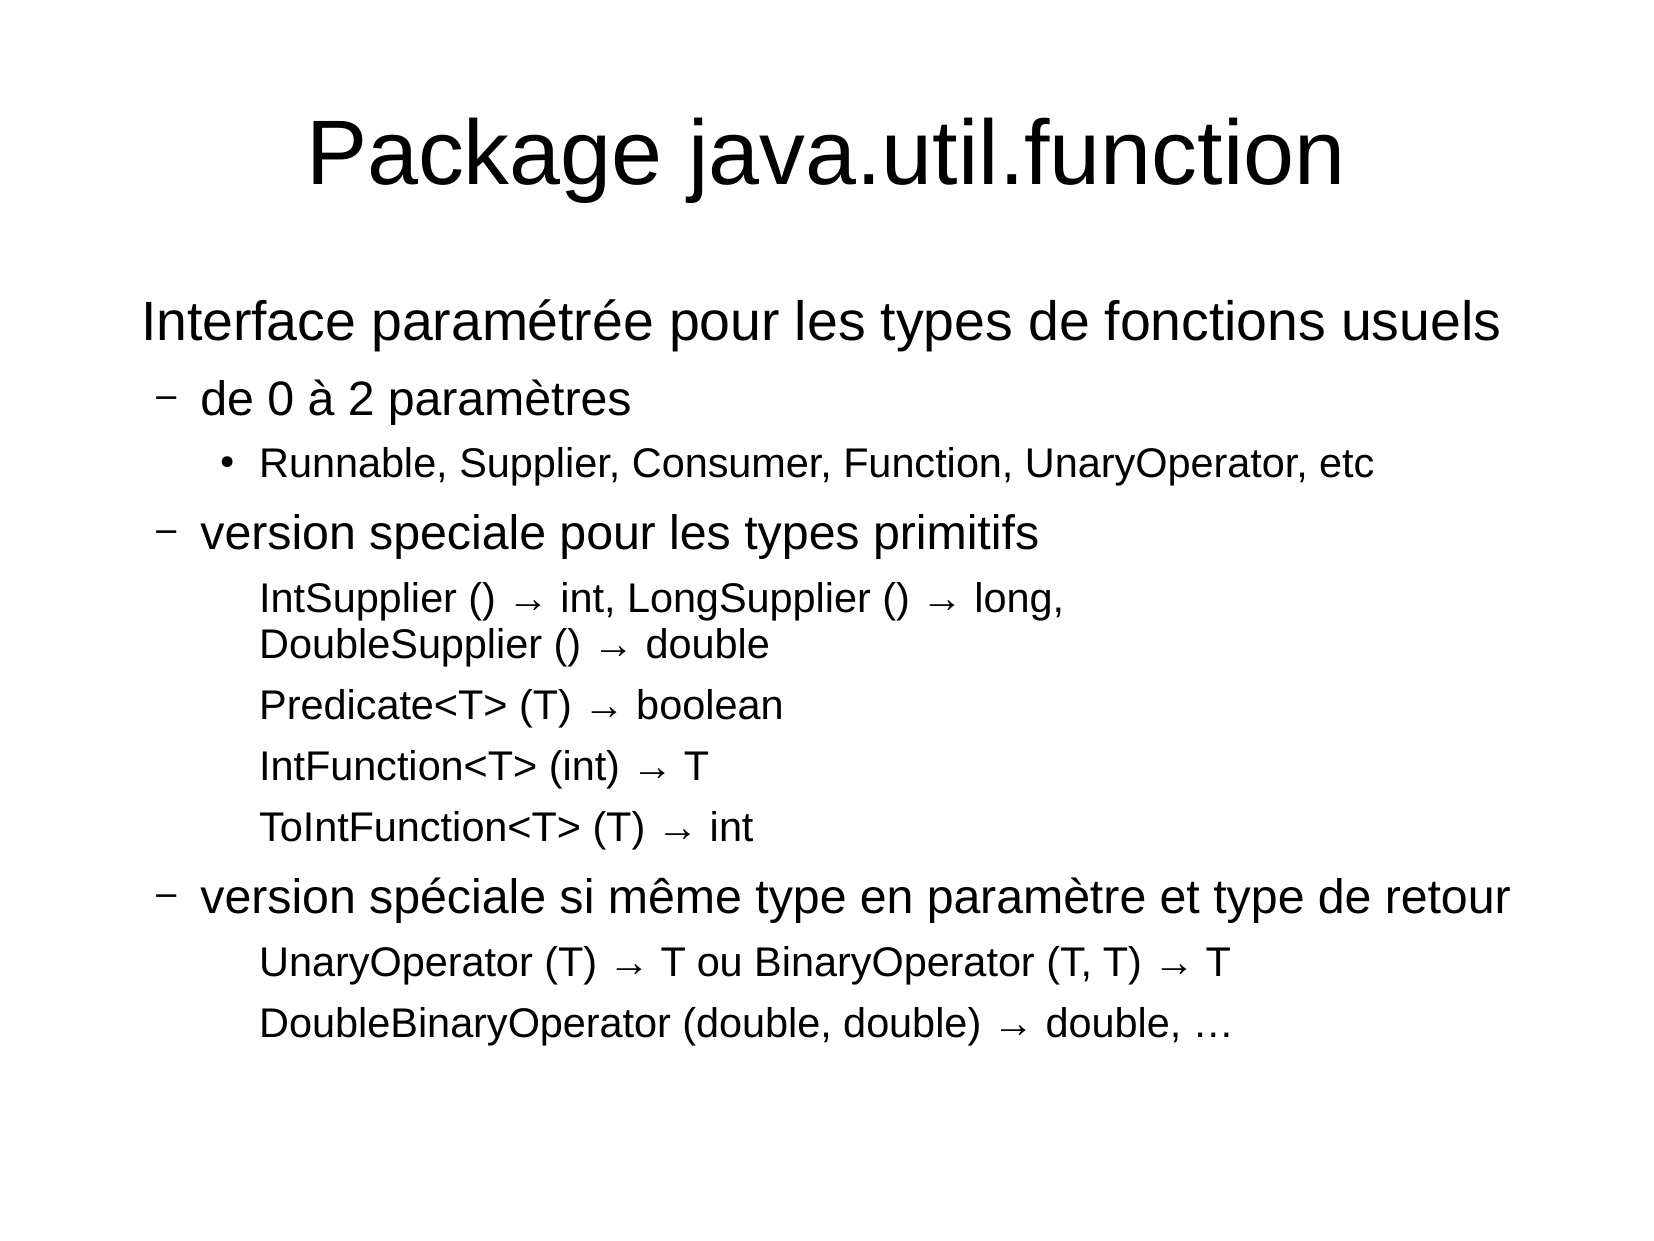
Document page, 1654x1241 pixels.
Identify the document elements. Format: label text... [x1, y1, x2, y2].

title Package java.util.function [82, 49, 1571, 257]
list Interface paramétrée pour les types de fonctions usuels de 0 à 2 paramètres Runnable, Supplier, Consumer, Function, UnaryOperator, etc version speciale pour les types primitifs IntSupplier () → int, LongSupplier () → long, DoubleSupplier () → double Predicate<T> (T) → boolean IntFunction<T> (int) → T ToIntFunction<T> (T) → int version spéciale si même type en paramètre et type de retour UnaryOperator (T) → T ou BinaryOperator (T, T) → T DoubleBinaryOperator (double, double) → double, … [82, 290, 1571, 1111]
